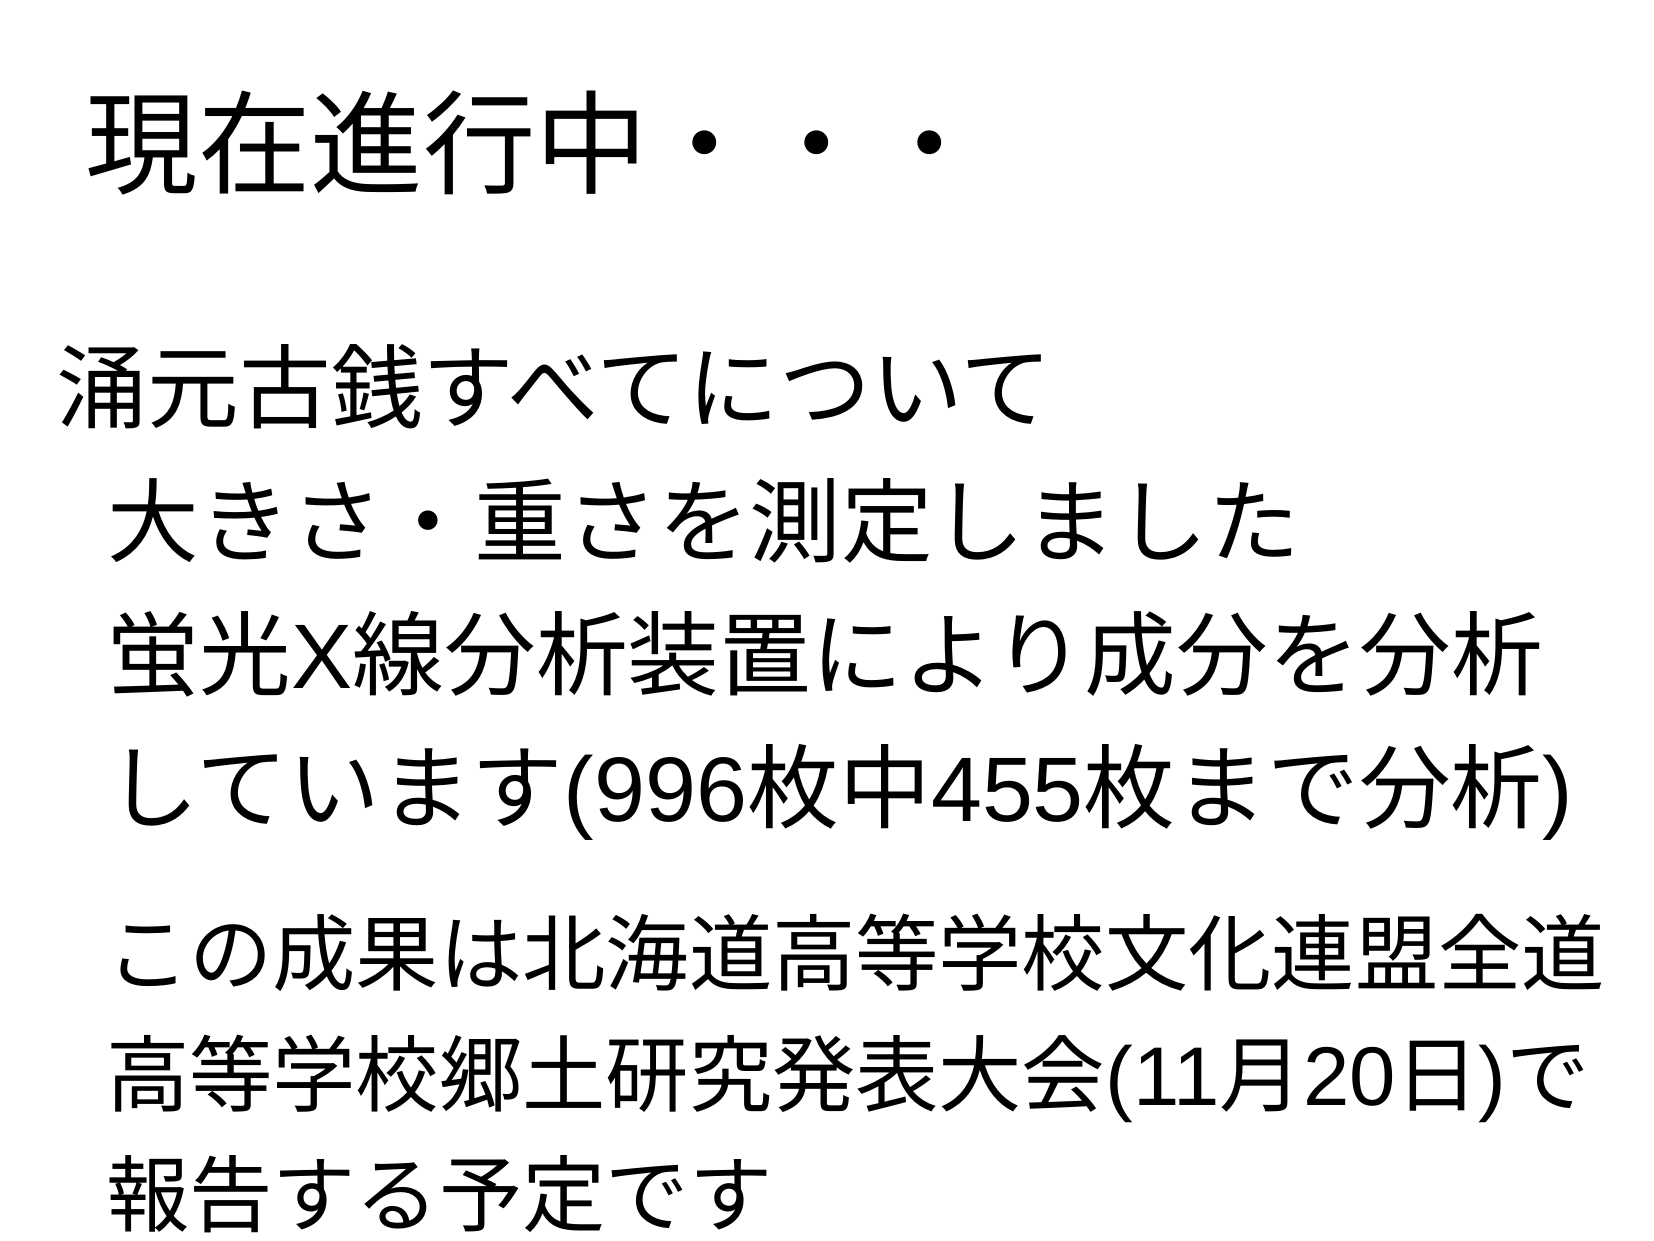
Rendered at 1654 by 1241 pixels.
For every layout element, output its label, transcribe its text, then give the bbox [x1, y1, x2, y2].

text_box 大きさ・重さを測定しました 蛍光X線分析装置により成分を分析しています(996枚中455枚まで分析) [93, 441, 1619, 815]
text_box この成果は北海道高等学校文化連盟全道高等学校郷土研究発表大会(11月20日)で報告する予定です [91, 880, 1630, 1213]
text_box 現在進行中・・・ [70, 47, 1489, 206]
text_box 涌元古銭すべてについて [41, 307, 1424, 513]
